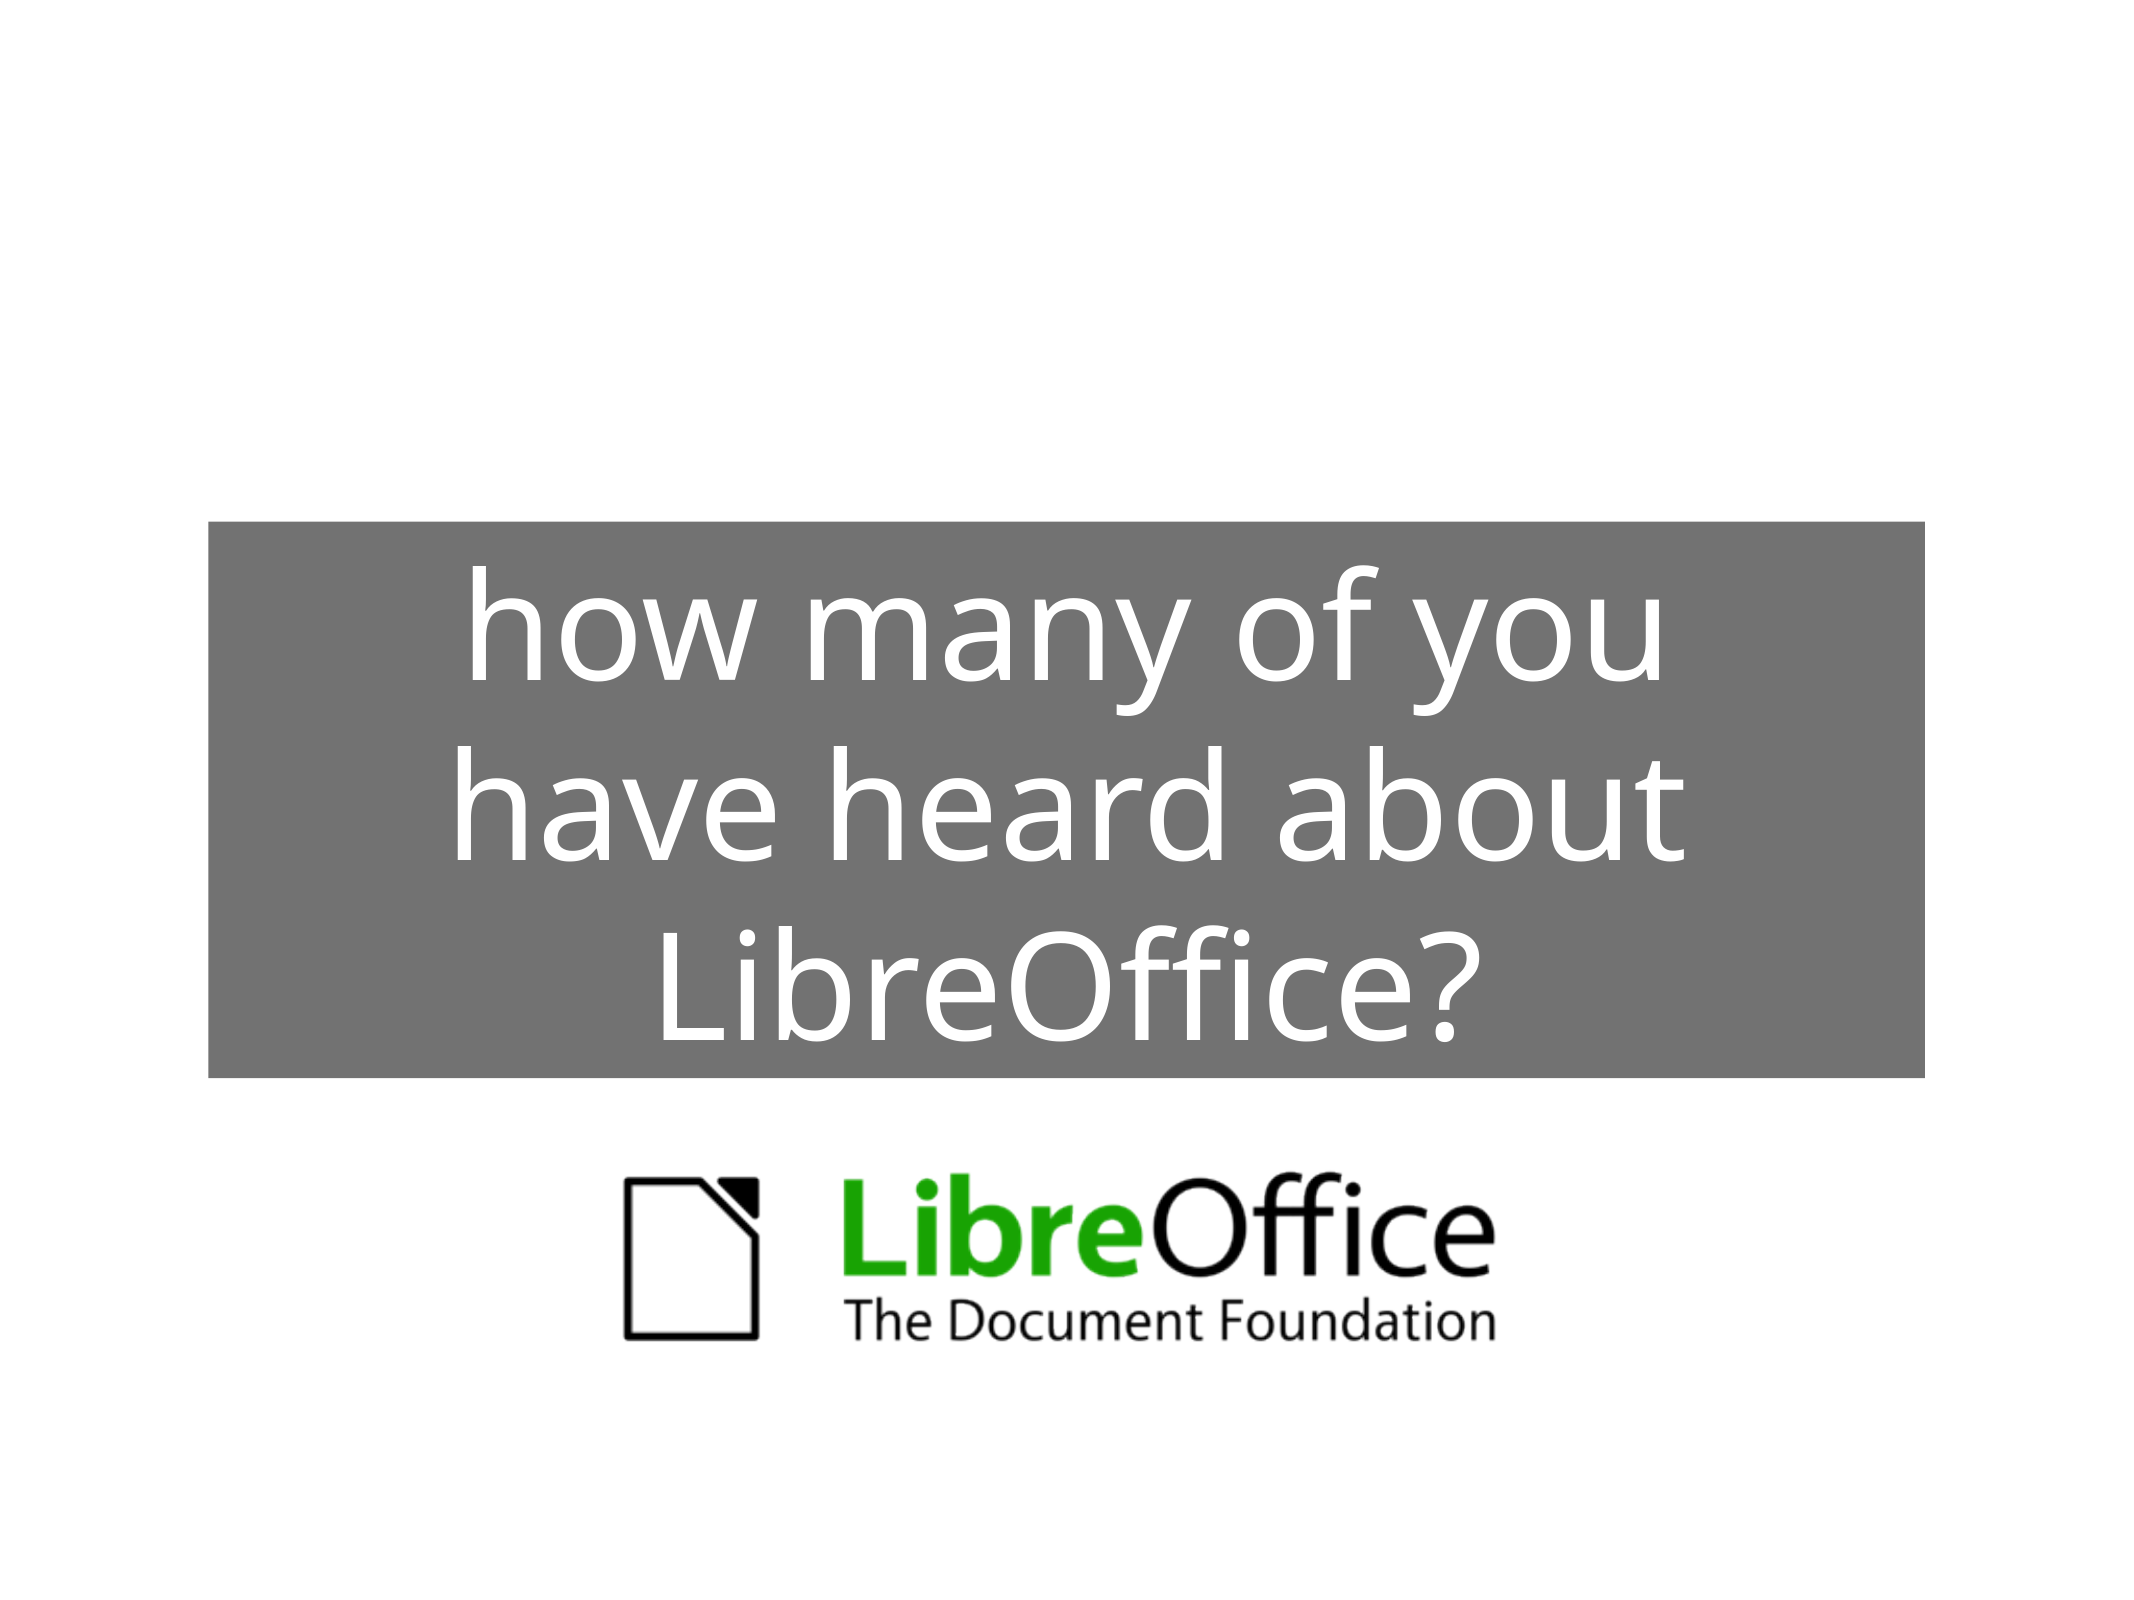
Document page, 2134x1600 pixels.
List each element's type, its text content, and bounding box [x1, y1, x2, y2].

picture [571, 1133, 1561, 1386]
title how many of you have heard about LibreOffice? [208, 521, 1925, 1079]
